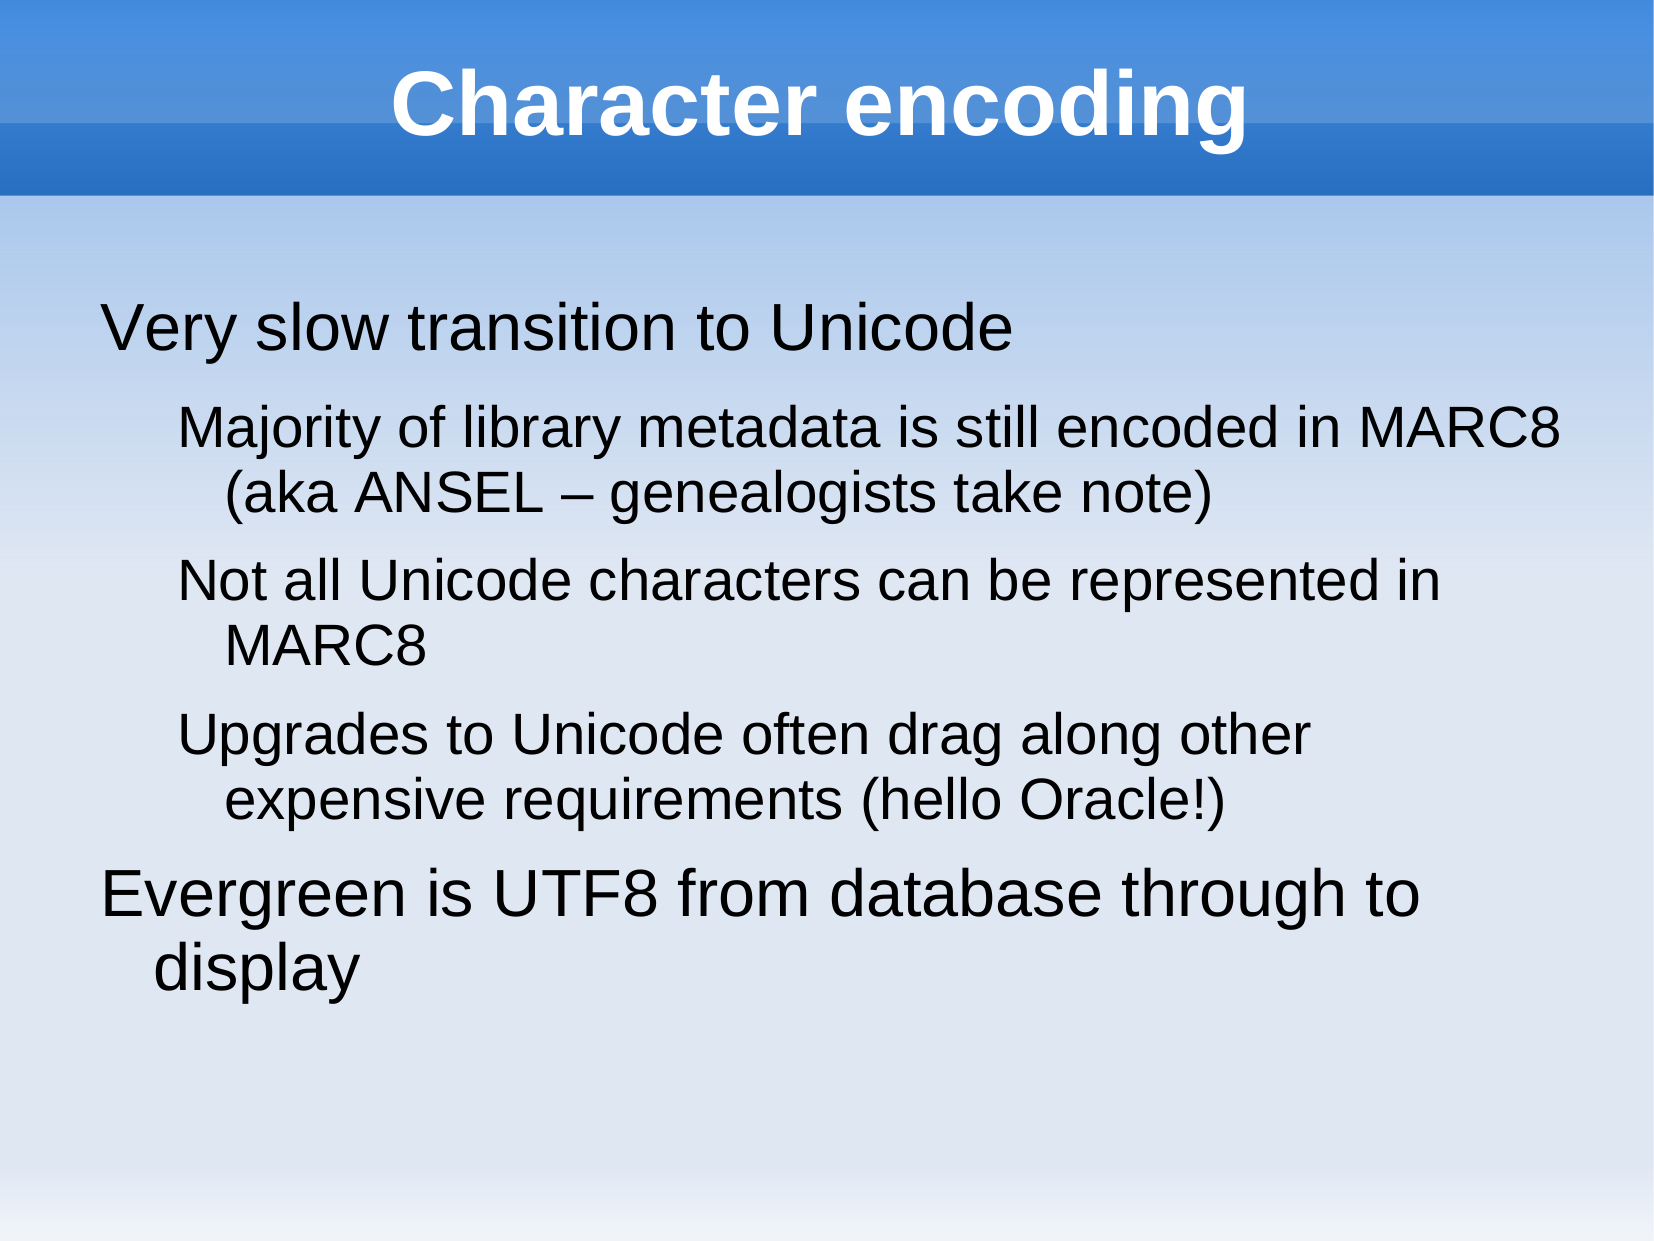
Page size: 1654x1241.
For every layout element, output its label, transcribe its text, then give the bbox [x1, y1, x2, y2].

list Very slow transition to Unicode Majority of library metadata is still encoded in MARC8 (aka ANSEL – genealogists take note) Not all Unicode characters can be represented in MARC8 Upgrades to Unicode often drag along other expensive requirements (hello Oracle!) Evergreen is UTF8 from database through to display [82, 290, 1571, 1109]
picture [0, 0, 1654, 1241]
title Character encoding [76, 0, 1565, 208]
